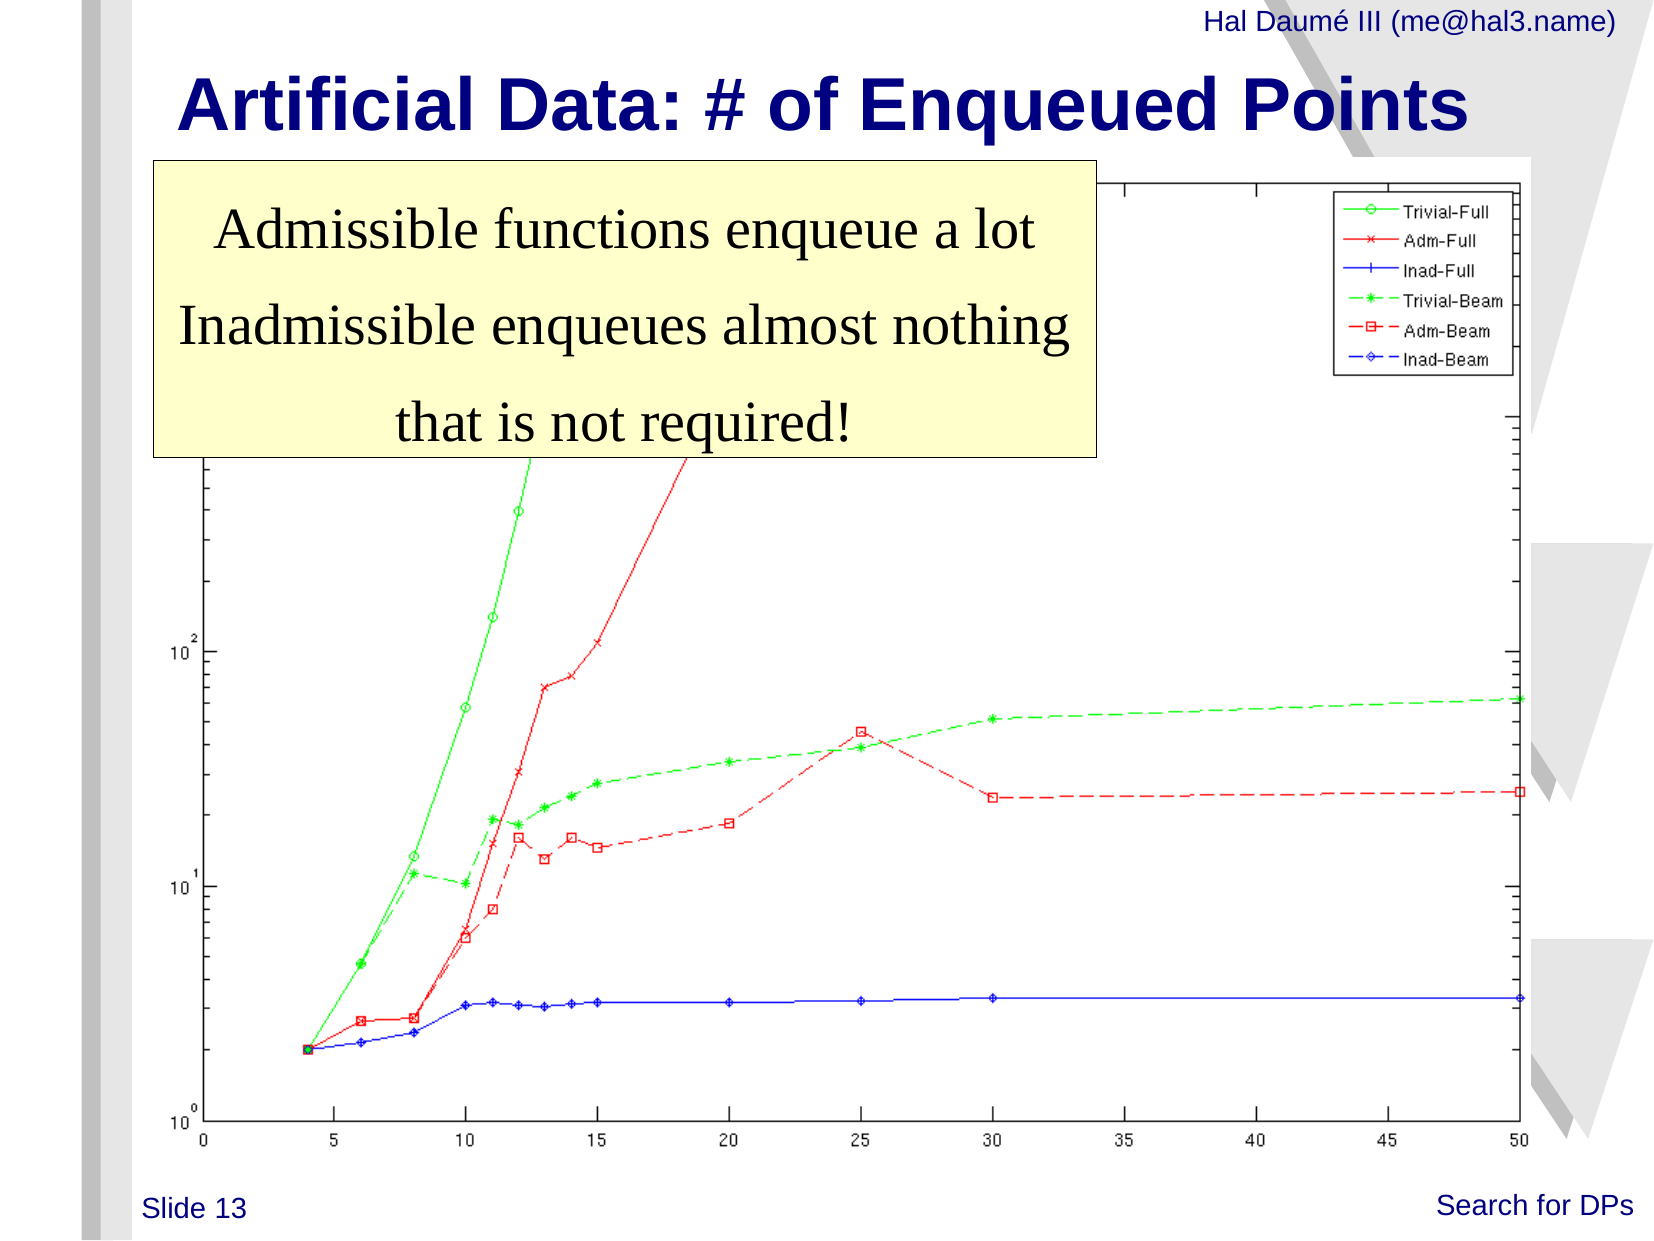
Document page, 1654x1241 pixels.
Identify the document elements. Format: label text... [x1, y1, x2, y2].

picture [170, 157, 1531, 1148]
title Artificial Data: # of Enqueued Points [176, 44, 1509, 157]
text_box Admissible functions enqueue a lot Inadmissible enqueues almost nothing that is not required! [153, 160, 1097, 458]
